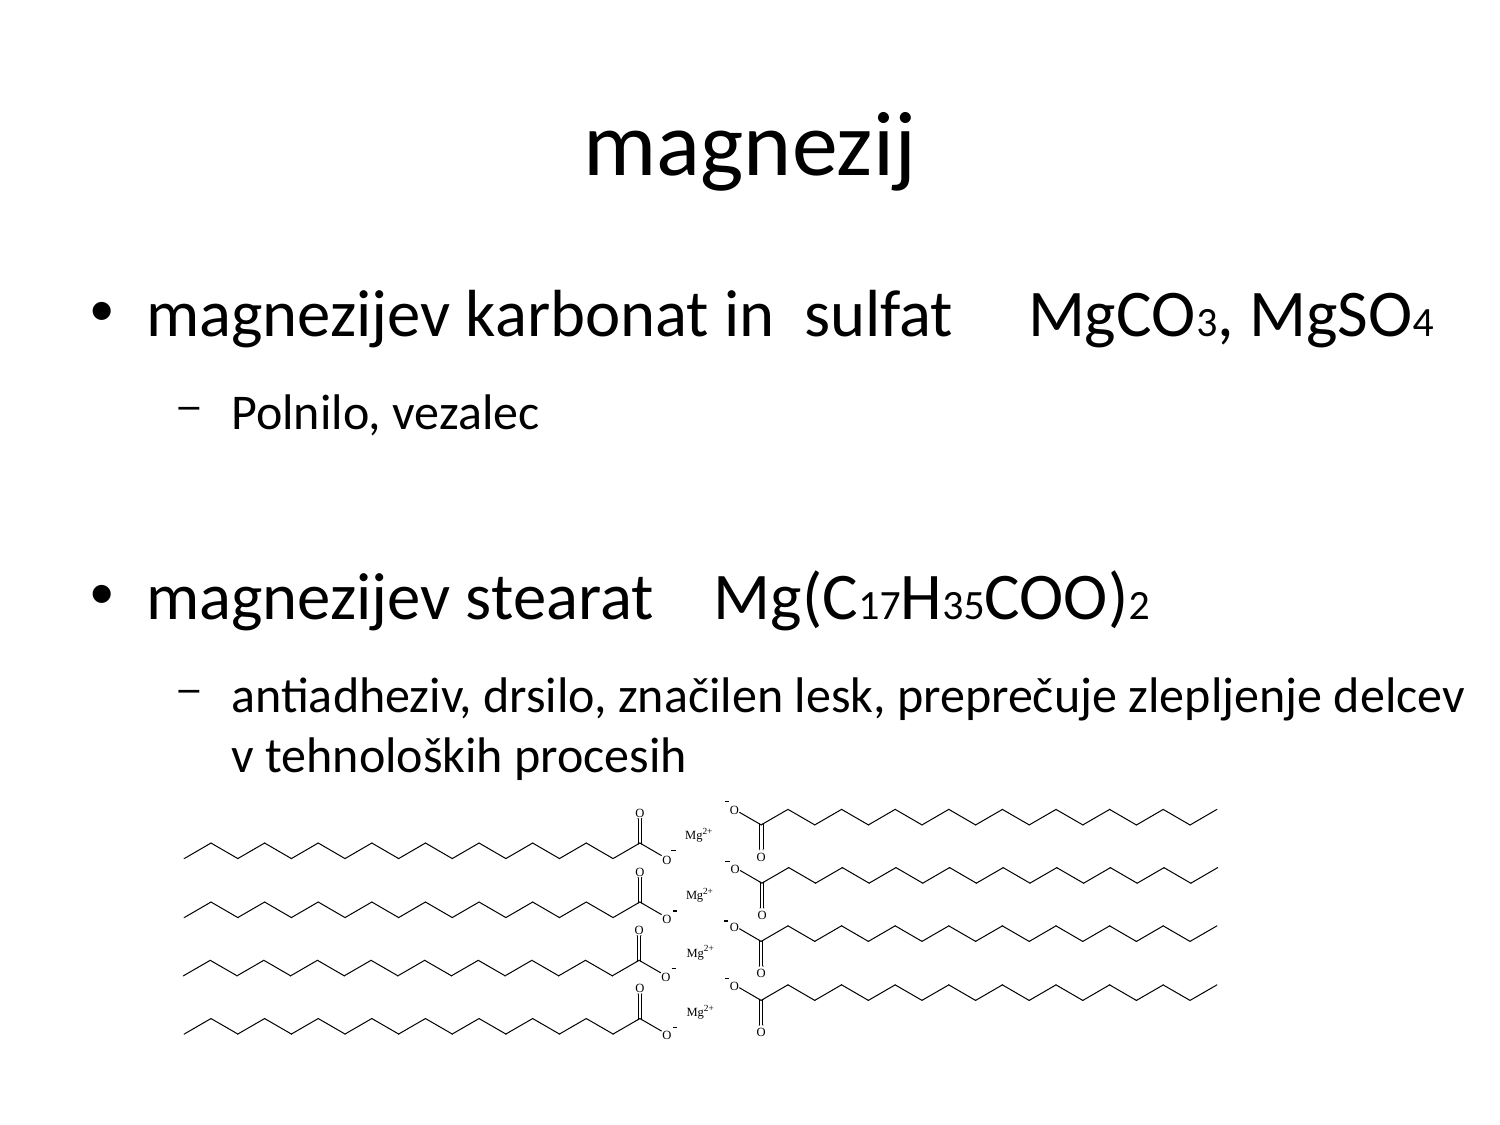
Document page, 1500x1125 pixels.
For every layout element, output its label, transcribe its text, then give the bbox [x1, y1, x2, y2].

picture [181, 797, 1230, 1042]
title magnezij [75, 45, 1425, 233]
chart [183, 798, 1232, 1043]
list magnezijev karbonat in sulfat MgCO3, MgSO4 Polnilo, vezalec magnezijev stearat Mg(C17H35COO)2 antiadheziv, drsilo, značilen lesk, preprečuje zlepljenje delcev v tehnoloških procesih [75, 262, 1483, 1005]
